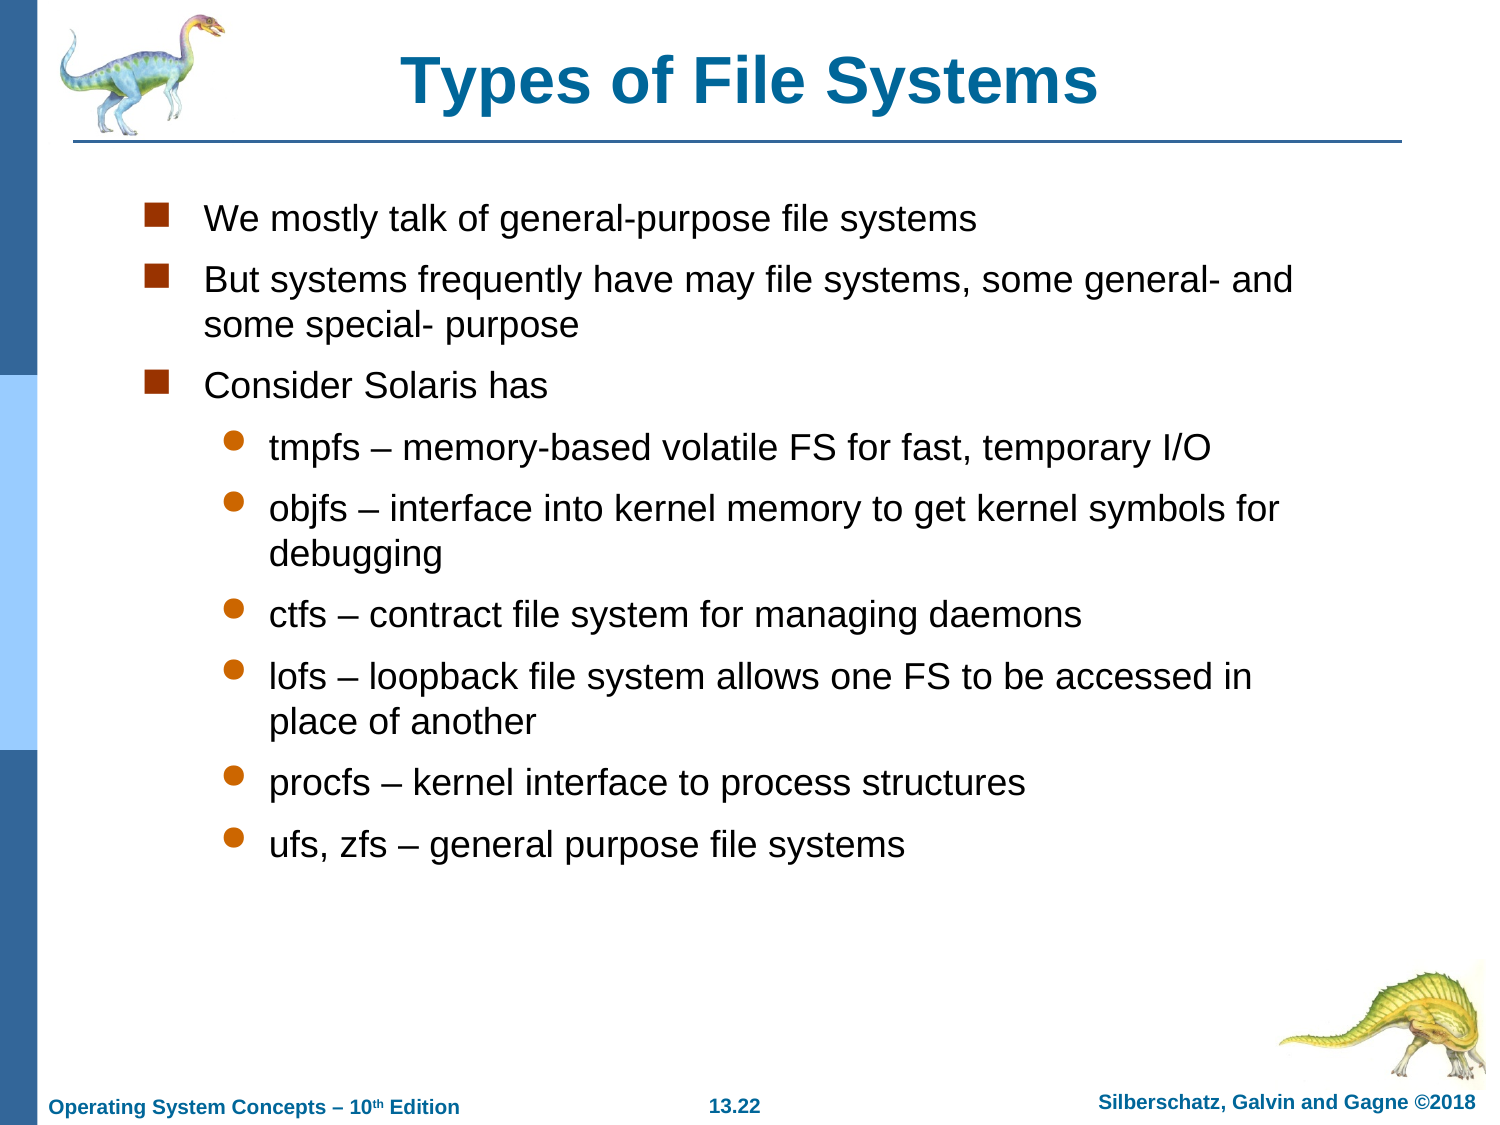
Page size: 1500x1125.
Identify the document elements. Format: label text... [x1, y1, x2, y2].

list We mostly talk of general-purpose file systems But systems frequently have may file systems, some general- and some special- purpose Consider Solaris has tmpfs – memory-based volatile FS for fast, temporary I/O objfs – interface into kernel memory to get kernel symbols for debugging ctfs – contract file system for managing daemons lofs – loopback file system allows one FS to be accessed in place of another procfs – kernel interface to process structures ufs, zfs – general purpose file systems [132, 186, 1343, 930]
picture [46, 0, 243, 149]
picture [1415, 1094, 1423, 1099]
picture [1275, 959, 1486, 1090]
title Types of File Systems [75, 29, 1426, 124]
